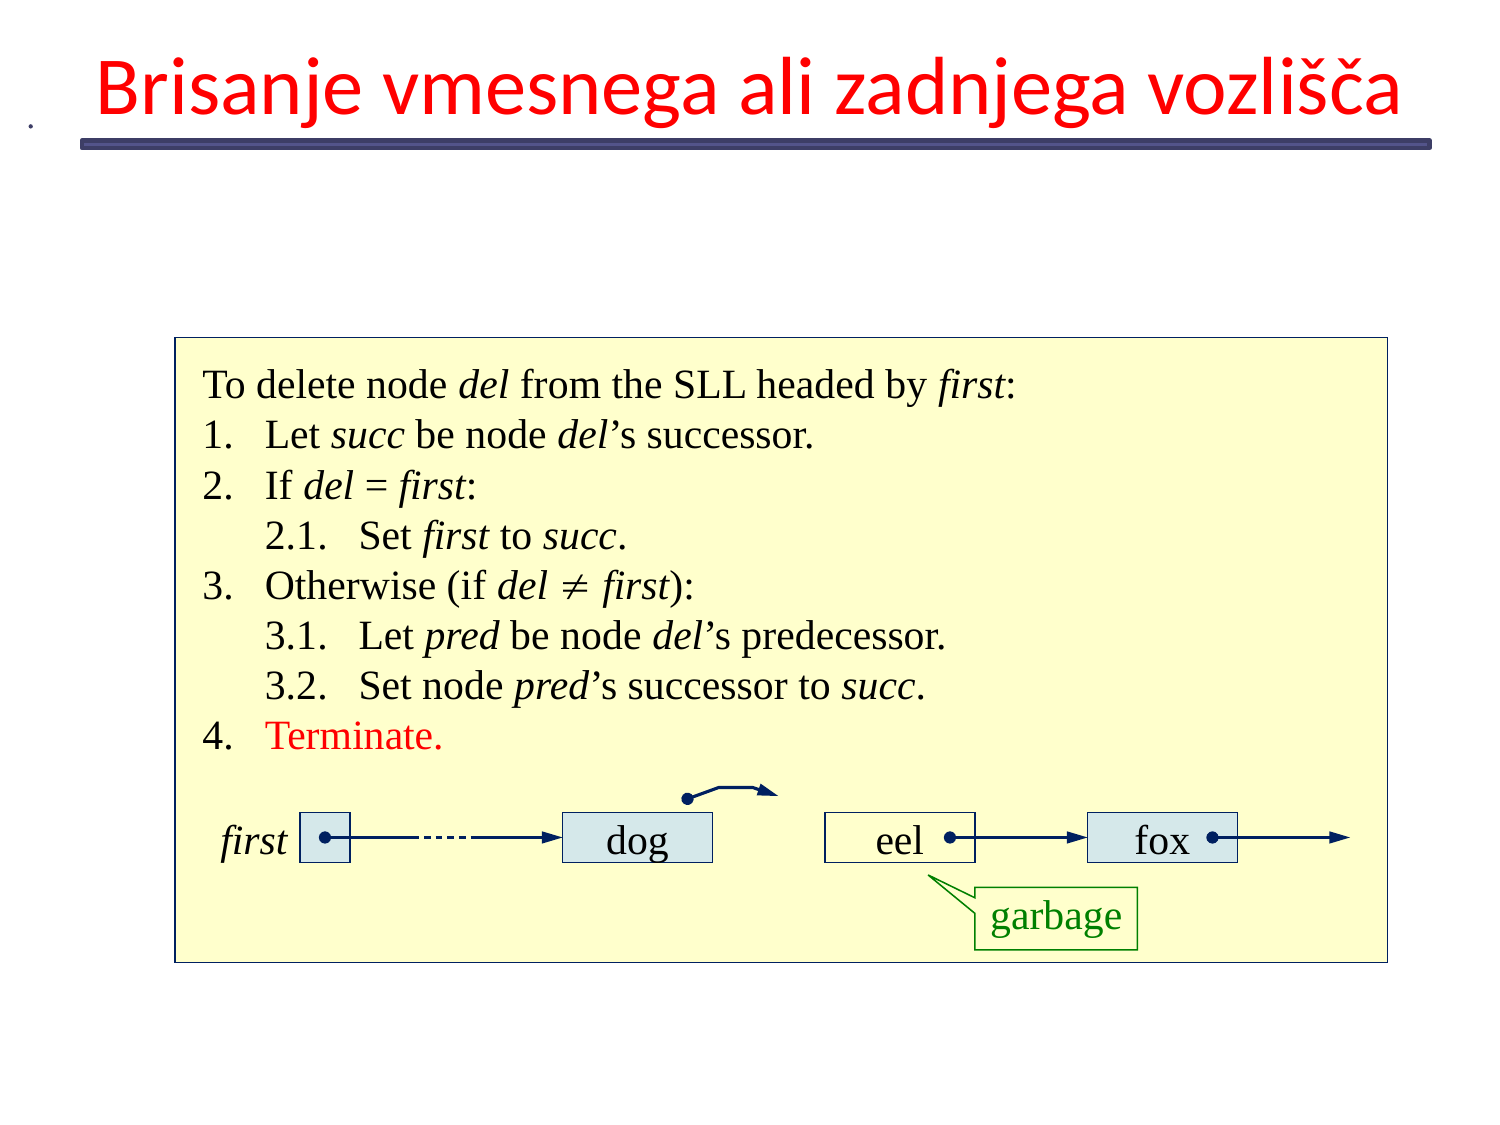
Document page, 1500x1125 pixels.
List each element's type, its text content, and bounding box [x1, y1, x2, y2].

text_box [174, 337, 1388, 963]
text_box dog [562, 812, 713, 863]
text_box fox [1087, 812, 1238, 863]
text_box dog [652, 854, 664, 861]
text_box To delete node del from the SLL headed by first: 1. Let succ be node del’s successor. 2. If del = first: 2.1. Set first to succ. 3. Otherwise (if del  first): 3.1. Let pred be node del’s predecessor. 3.2. Set node pred’s successor to succ. 4. Terminate. [187, 349, 1213, 765]
text_box eel [824, 812, 975, 863]
text_box first [187, 812, 288, 863]
title Brisanje vmesnega ali zadnjega vozlišča [75, 23, 1425, 141]
text_box dog [653, 836, 661, 846]
text_box garbage [928, 874, 1138, 950]
